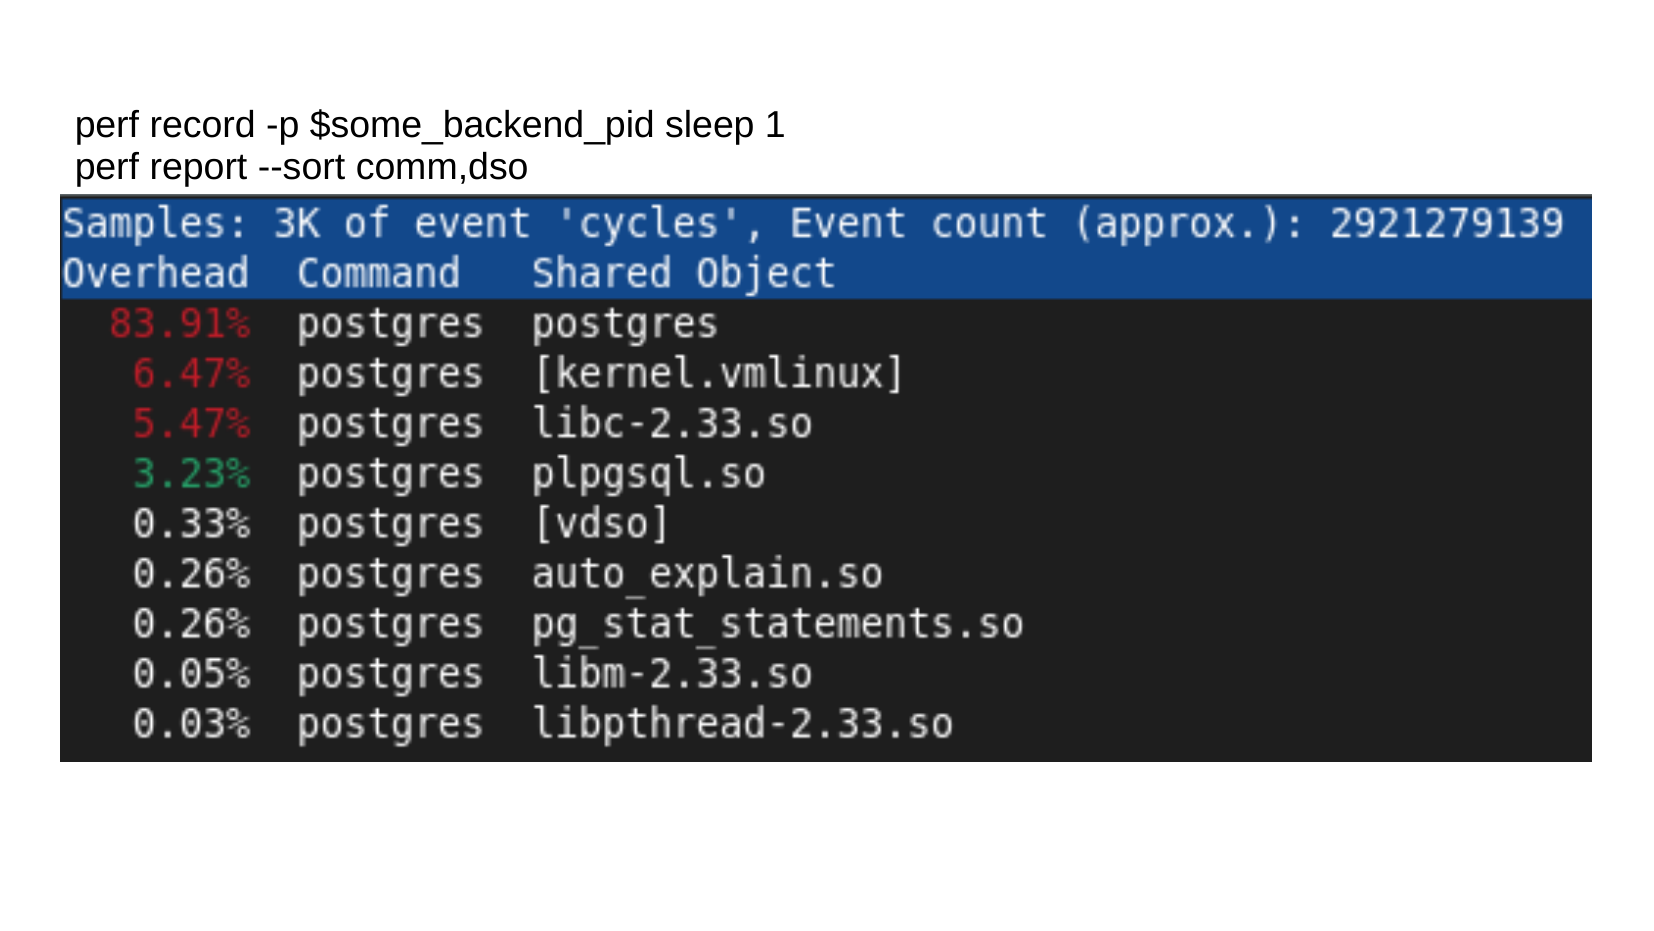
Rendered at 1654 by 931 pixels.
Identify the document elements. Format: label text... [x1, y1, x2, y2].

text_box perf record -p $some_backend_pid sleep 1 perf report --sort comm,dso [60, 96, 1556, 196]
picture [60, 194, 1592, 762]
